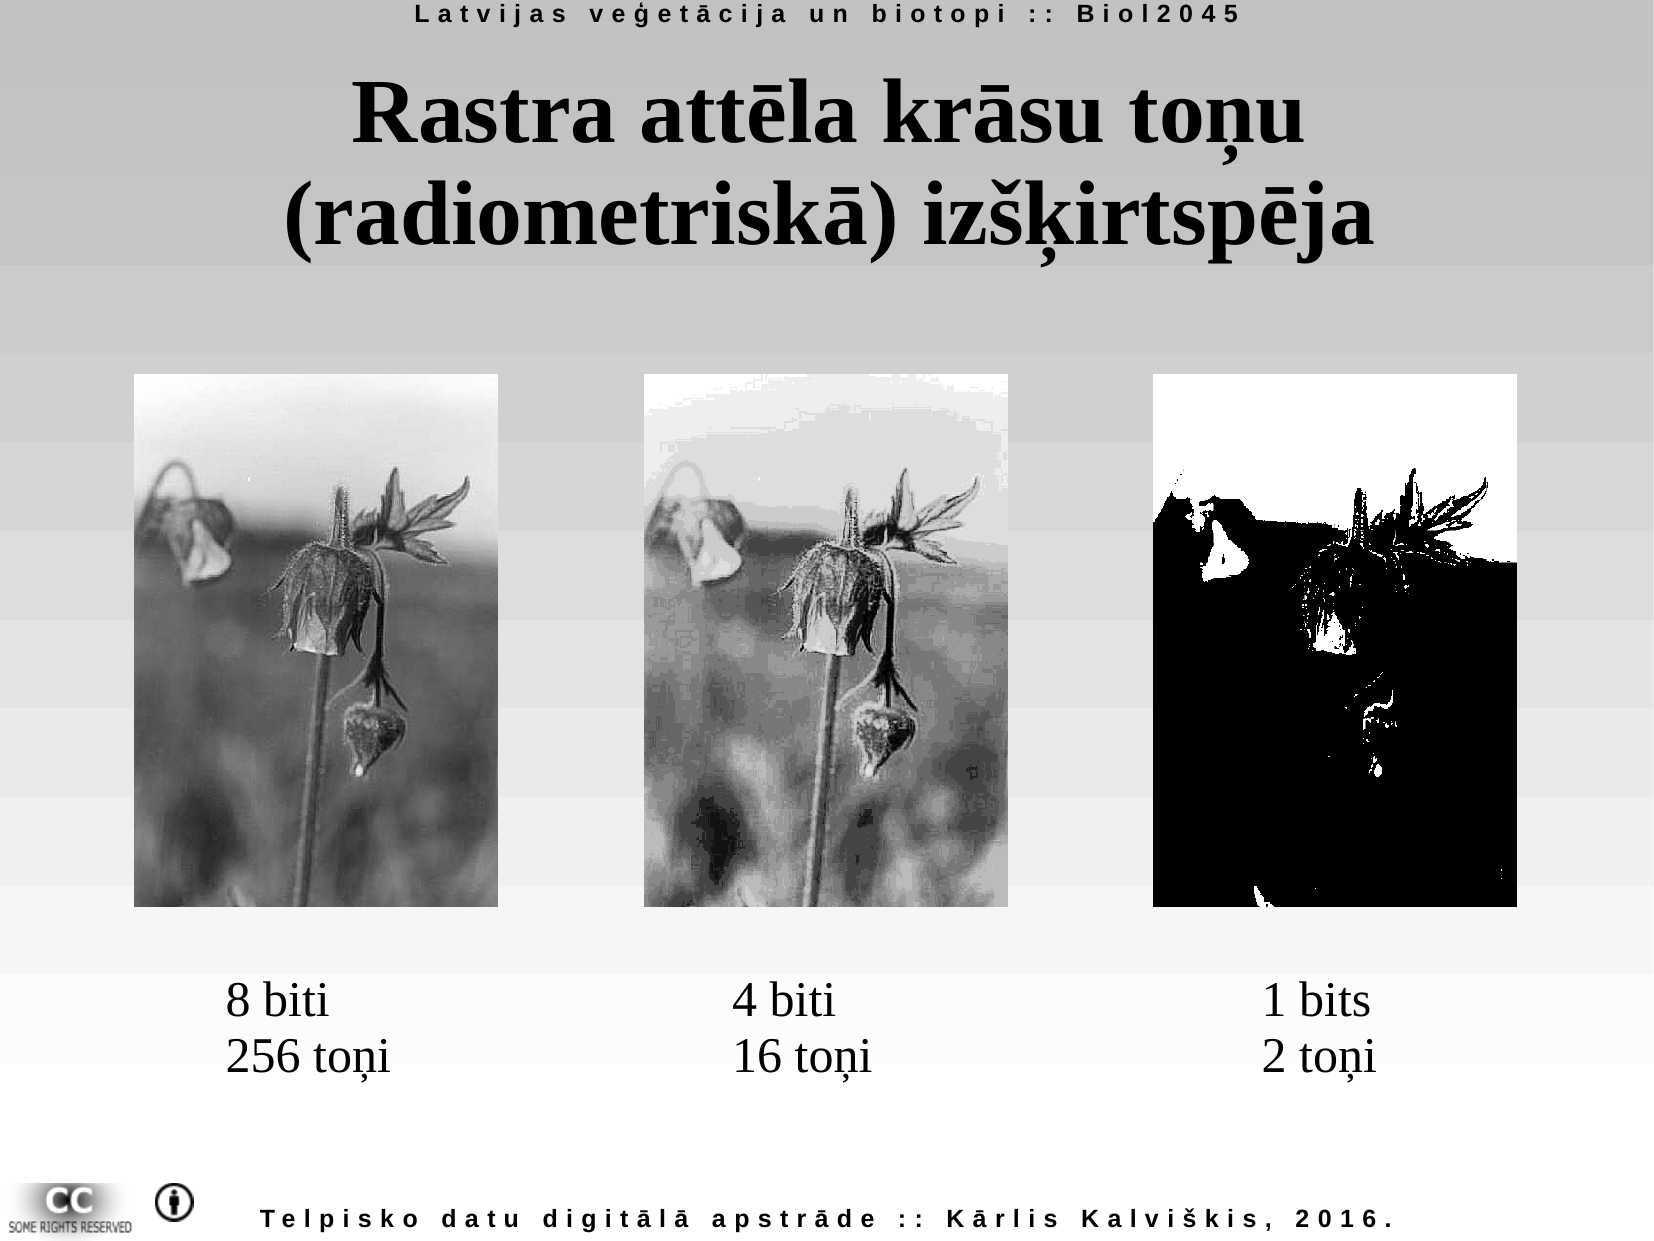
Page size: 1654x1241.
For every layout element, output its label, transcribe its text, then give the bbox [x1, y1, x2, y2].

text_box 8 biti 256 toņi [225, 972, 392, 1083]
text_box 4 biti 16 toņi [732, 972, 873, 1083]
text_box 1 bits 2 toņi [1261, 972, 1378, 1083]
picture [0, 0, 1654, 1241]
title Rastra attēla krāsu toņu (radiometriskā) izšķirtspēja [34, 61, 1626, 296]
